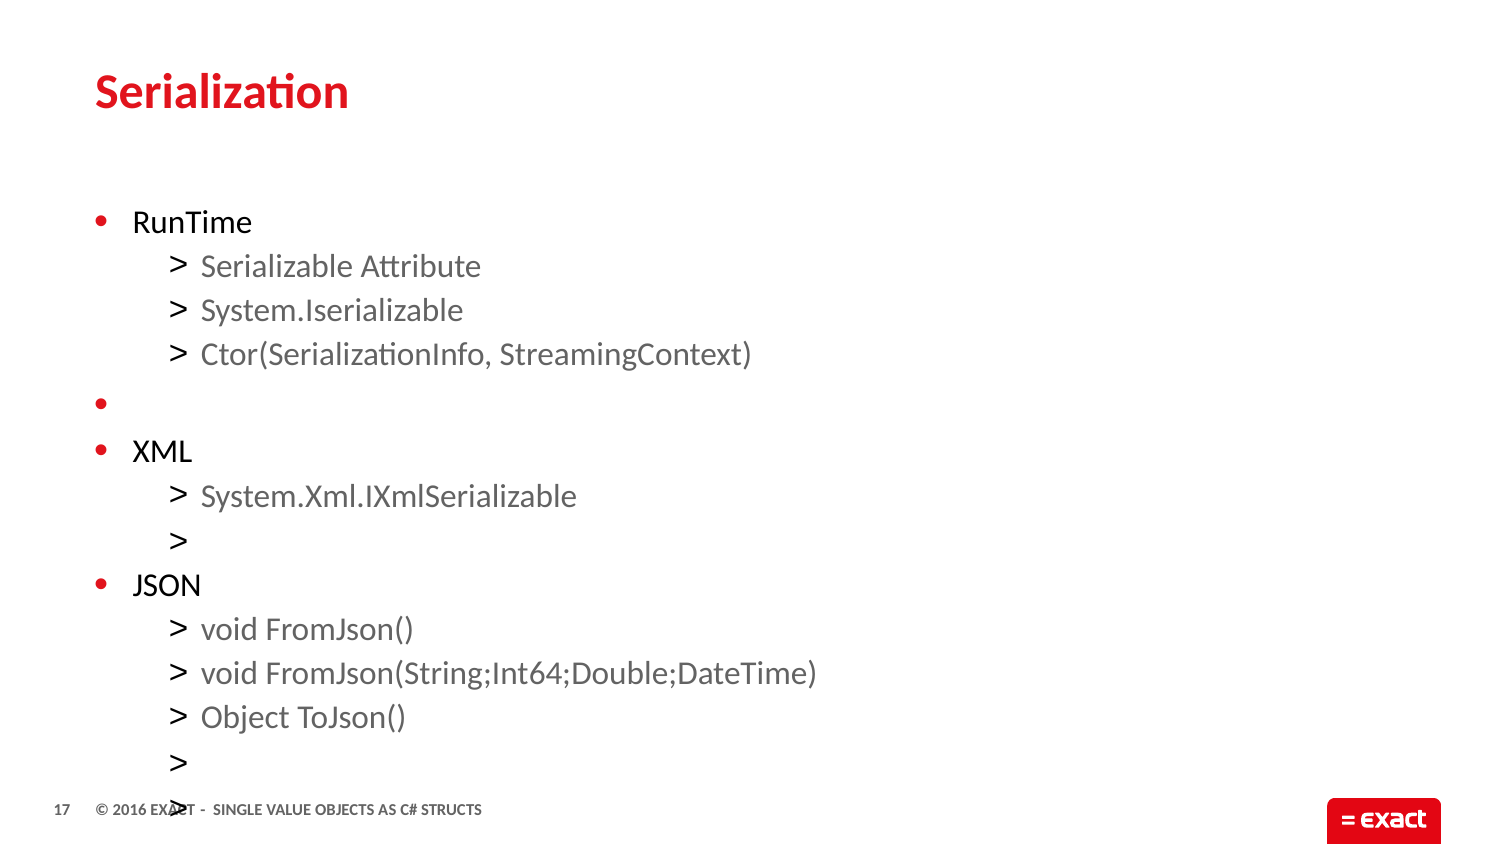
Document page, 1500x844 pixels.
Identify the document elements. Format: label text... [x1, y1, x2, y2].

text_box [38, 786, 96, 832]
text_box - Single Value Objects as C# structs [185, 786, 826, 832]
list RunTime Serializable Attribute System.Iserializable Ctor(SerializationInfo, StreamingContext) XML System.Xml.IXmlSerializable JSON void FromJson() void FromJson(String;Int64;Double;DateTime) Object ToJson() [79, 196, 1421, 754]
title Serialization [79, 62, 1421, 128]
